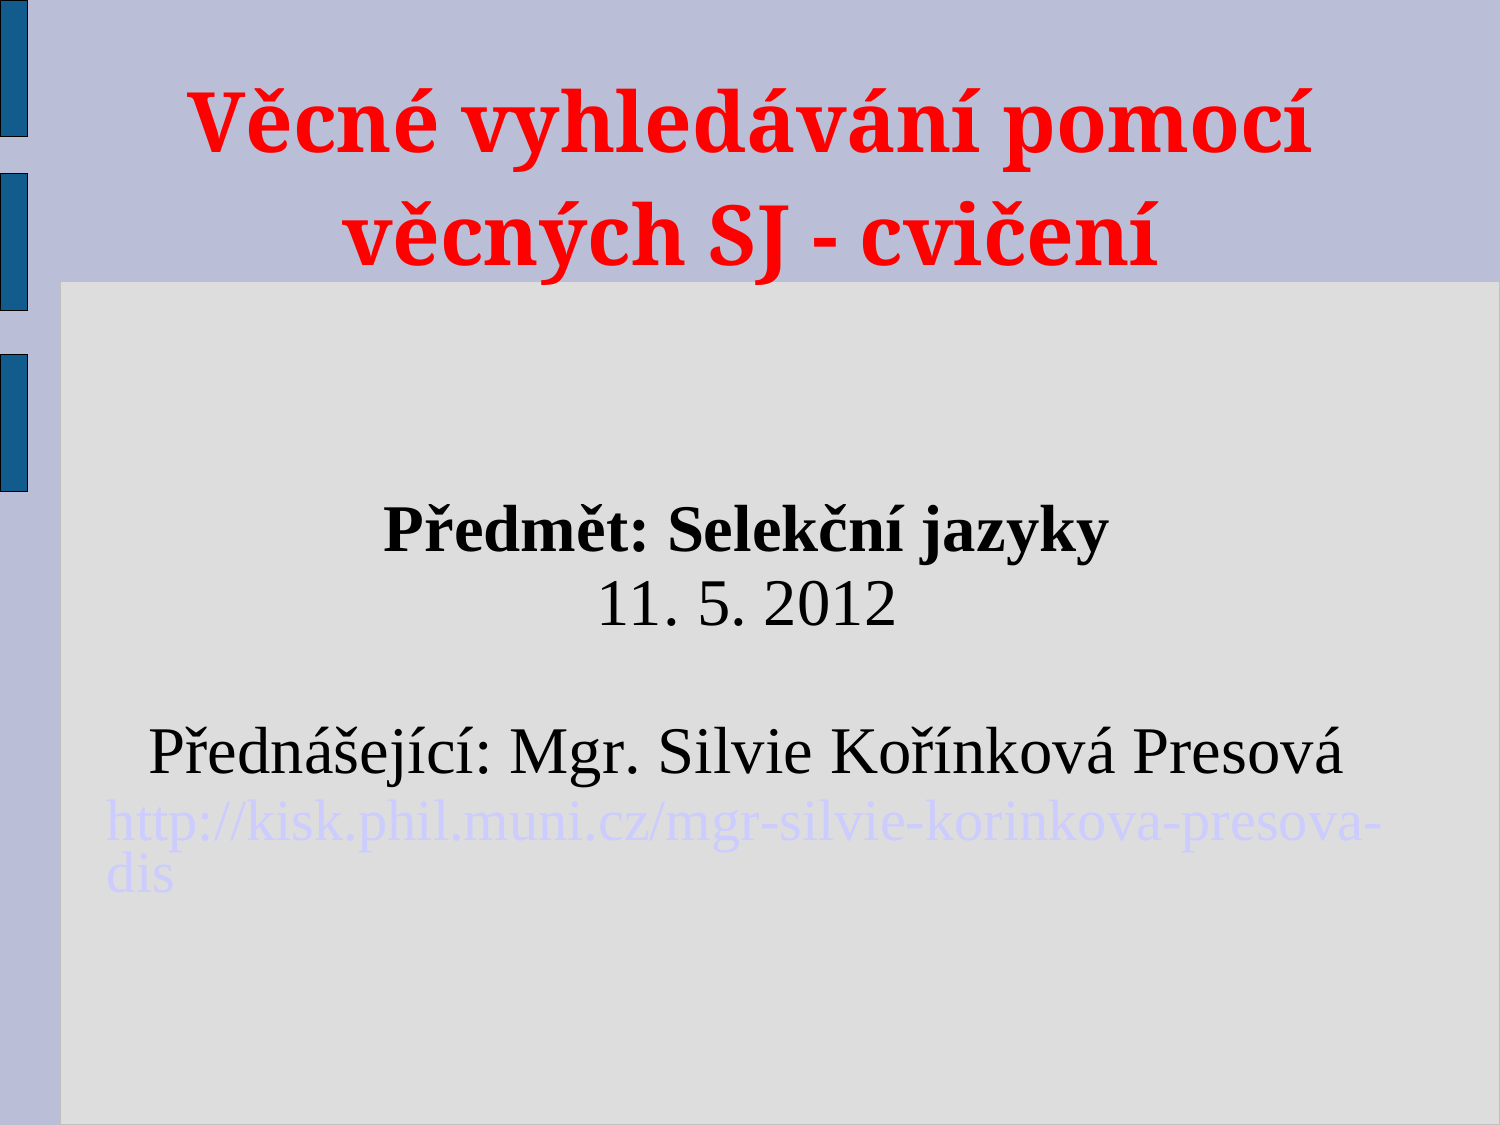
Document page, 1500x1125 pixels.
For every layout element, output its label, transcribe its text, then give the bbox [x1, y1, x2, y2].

title Věcné vyhledávání pomocí věcných SJ - cvičení [110, 82, 1392, 272]
subtitle Předmět: Selekční jazyky 11. 5. 2012 Přednášející: Mgr. Silvie Kořínková Presová http://kisk.phil.muni.cz/mgr-silvie-korinkova-presova-dis [106, 324, 1388, 1021]
